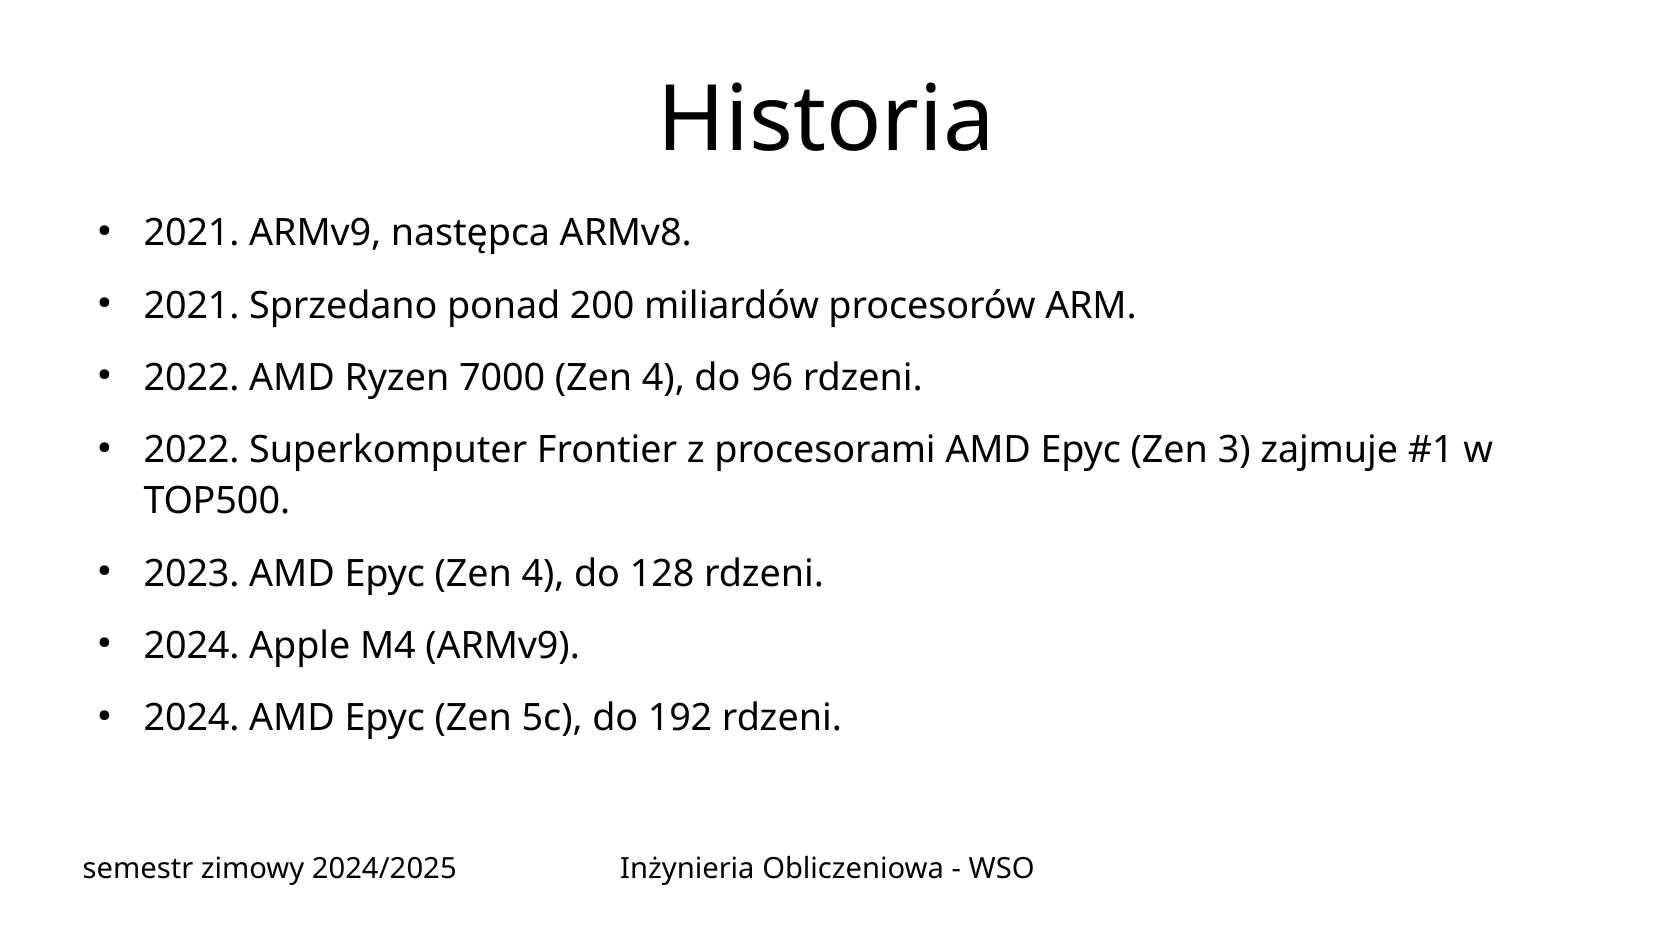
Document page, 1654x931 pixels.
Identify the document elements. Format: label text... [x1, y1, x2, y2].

list 2021. ARMv9, następca ARMv8. 2021. Sprzedano ponad 200 miliardów procesorów ARM. 2022. AMD Ryzen 7000 (Zen 4), do 96 rdzeni. 2022. Superkomputer Frontier z procesorami AMD Epyc (Zen 3) zajmuje #1 w TOP500. 2023. AMD Epyc (Zen 4), do 128 rdzeni. 2024. Apple M4 (ARMv9). 2024. AMD Epyc (Zen 5c), do 192 rdzeni. [82, 205, 1571, 746]
title Historia [82, 37, 1571, 193]
